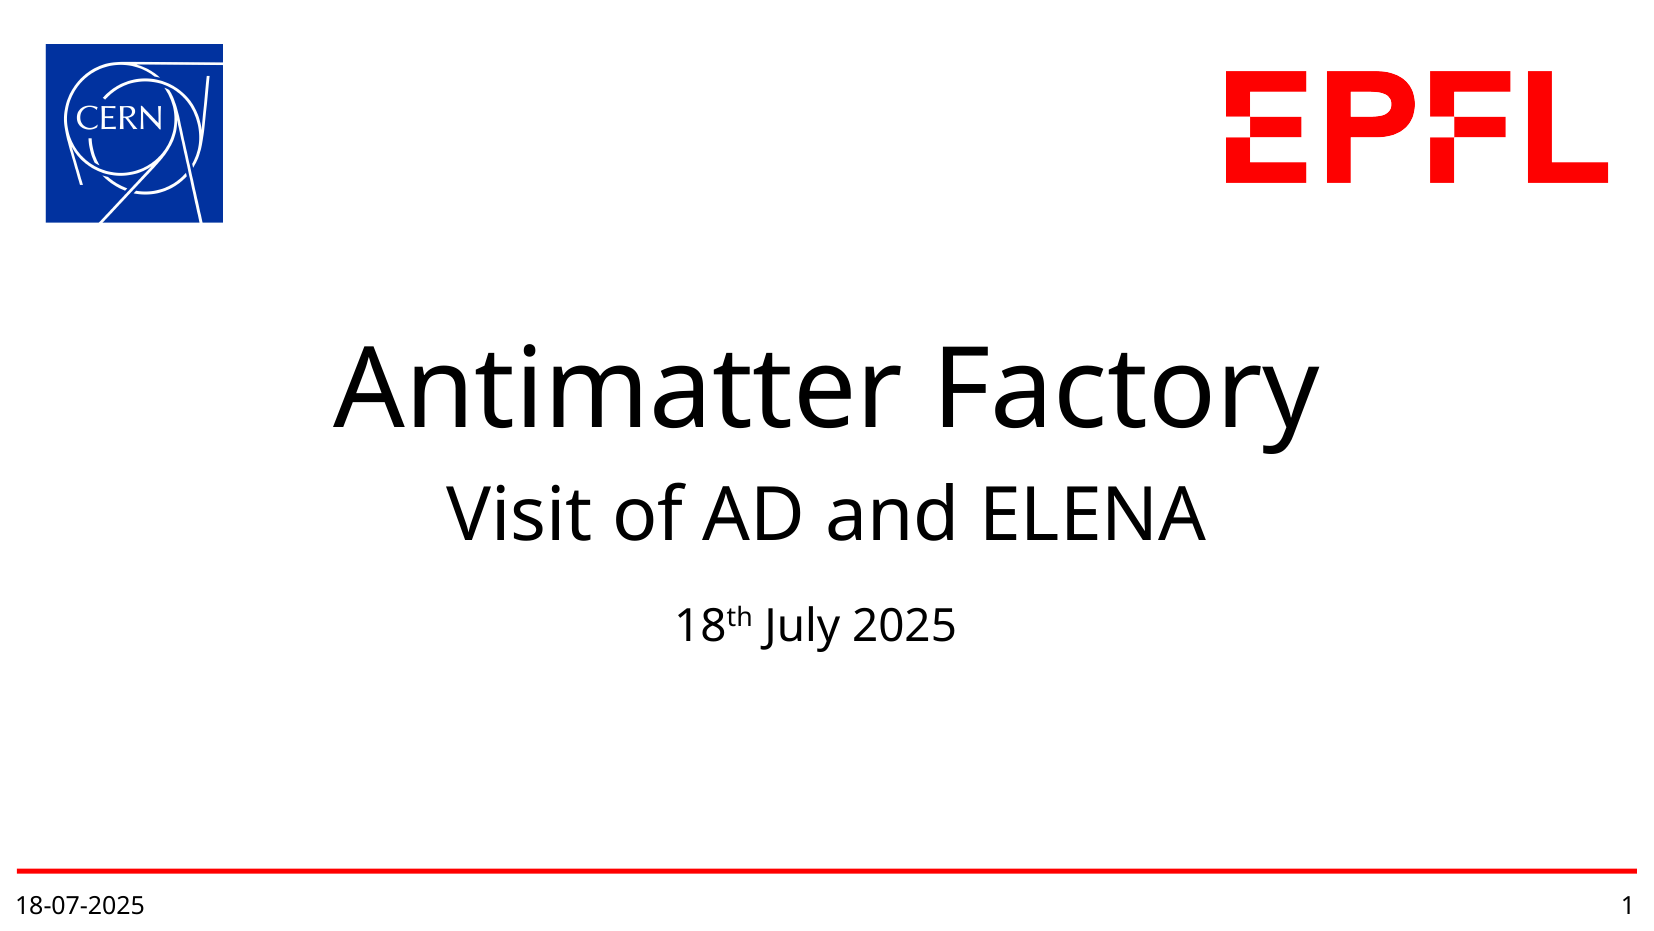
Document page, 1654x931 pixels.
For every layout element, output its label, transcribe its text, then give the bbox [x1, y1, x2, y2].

picture [1178, 23, 1654, 231]
text_box 18th July 2025 [669, 585, 963, 655]
picture [45, 44, 223, 223]
text_box Antimatter Factory Visit of AD and ELENA [341, 300, 1313, 541]
